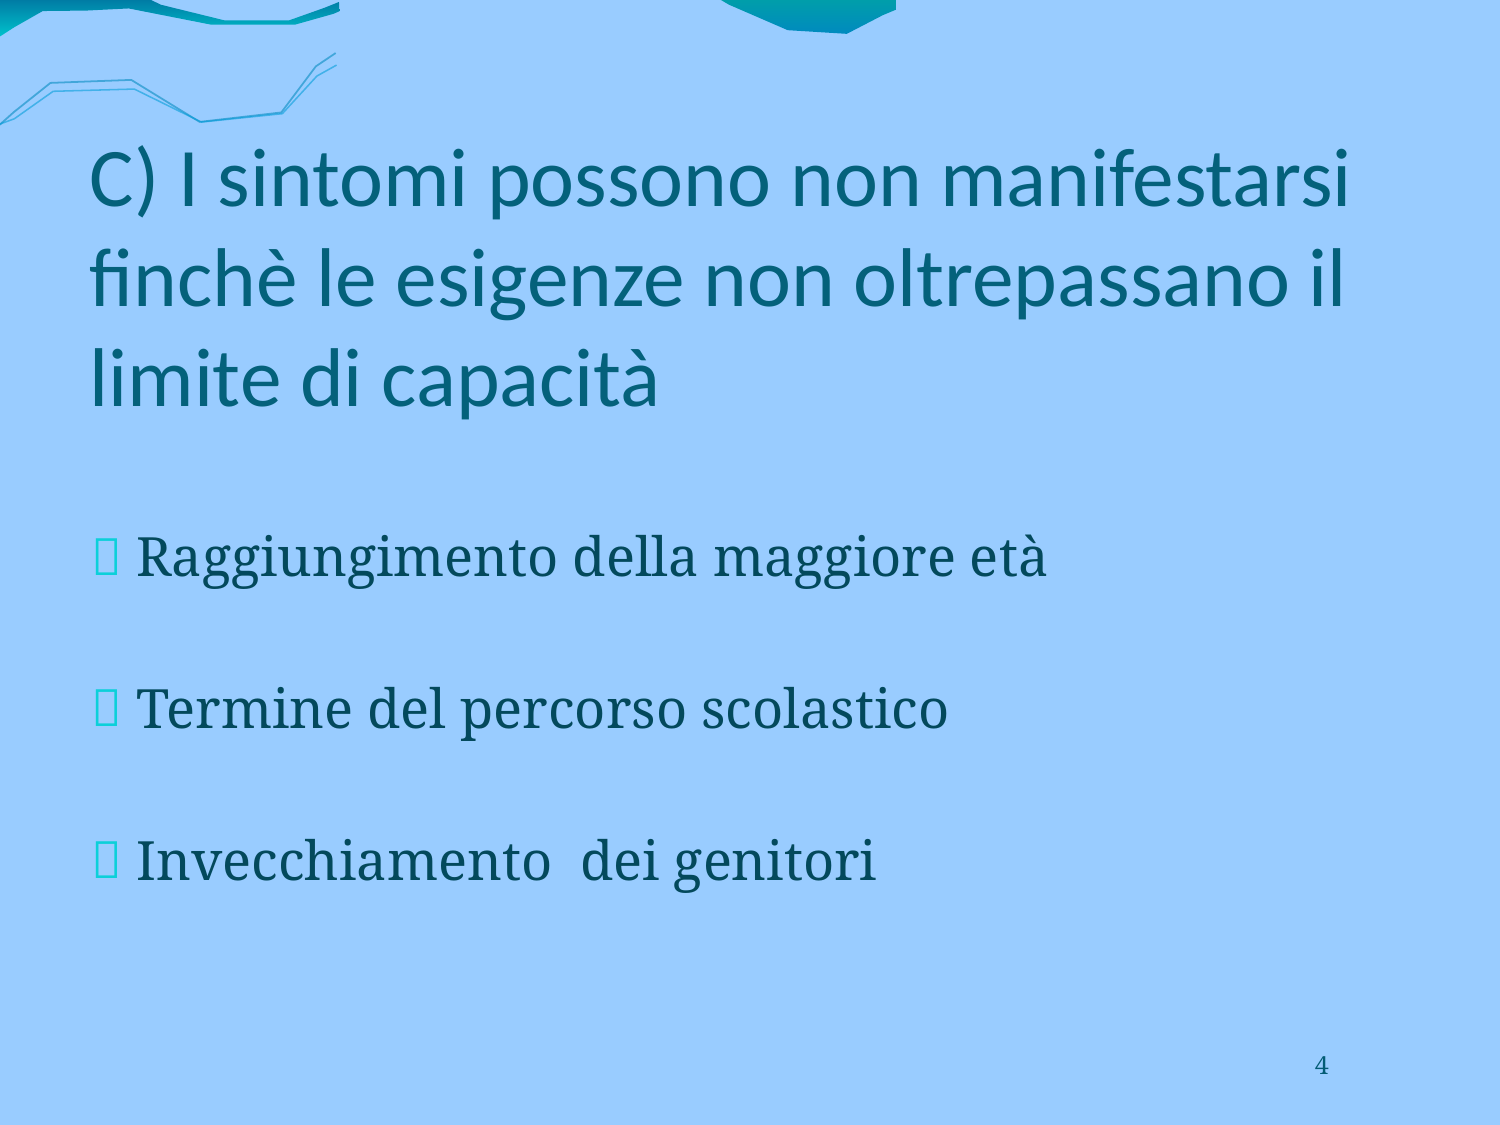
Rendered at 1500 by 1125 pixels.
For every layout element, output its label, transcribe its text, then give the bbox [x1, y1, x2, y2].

slide_number <numero> [1299, 1042, 1425, 1103]
title C) I sintomi possono non manifestarsi finchè le esigenze non oltrepassano il limite di capacità [75, 115, 1425, 409]
list Raggiungimento della maggiore età Termine del percorso scolastico Invecchiamento dei genitori [76, 515, 1427, 1047]
